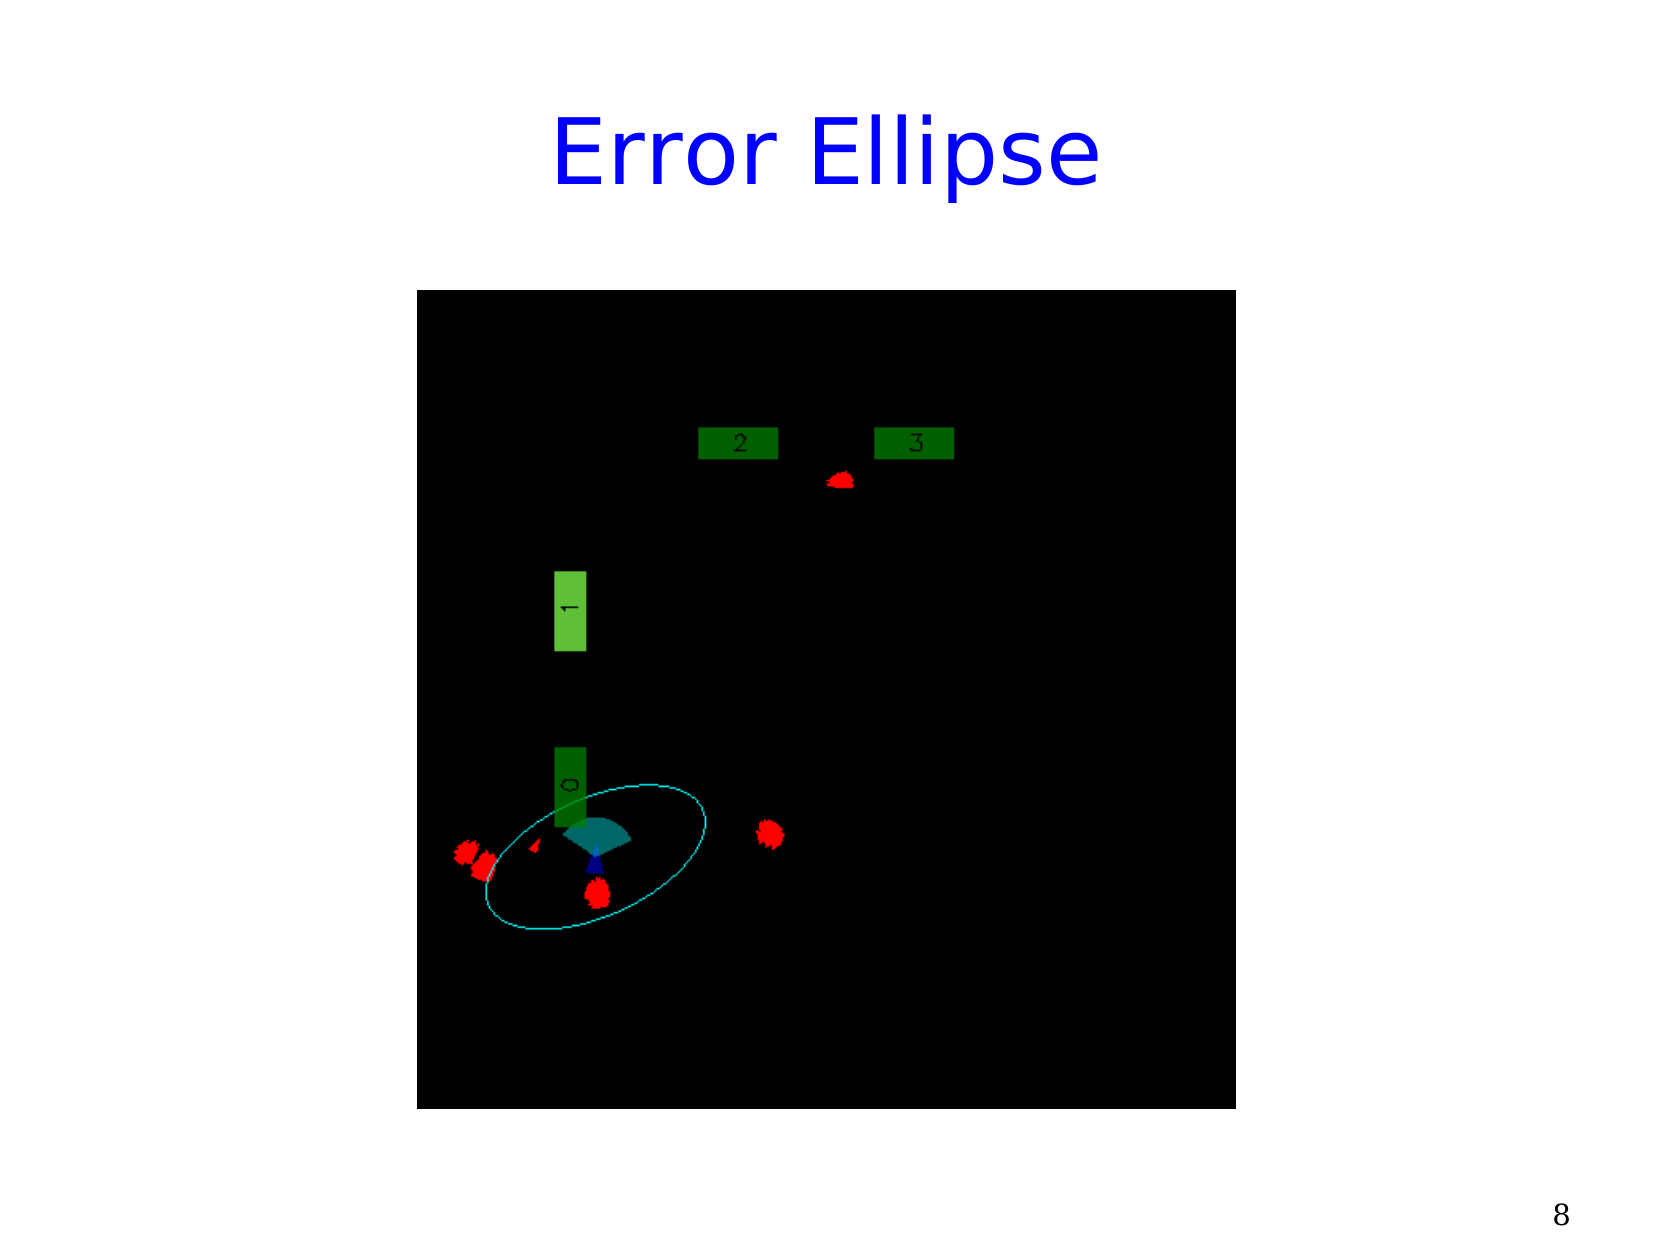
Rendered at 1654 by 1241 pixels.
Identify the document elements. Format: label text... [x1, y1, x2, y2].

picture [417, 290, 1236, 1109]
title Error Ellipse [82, 49, 1571, 257]
